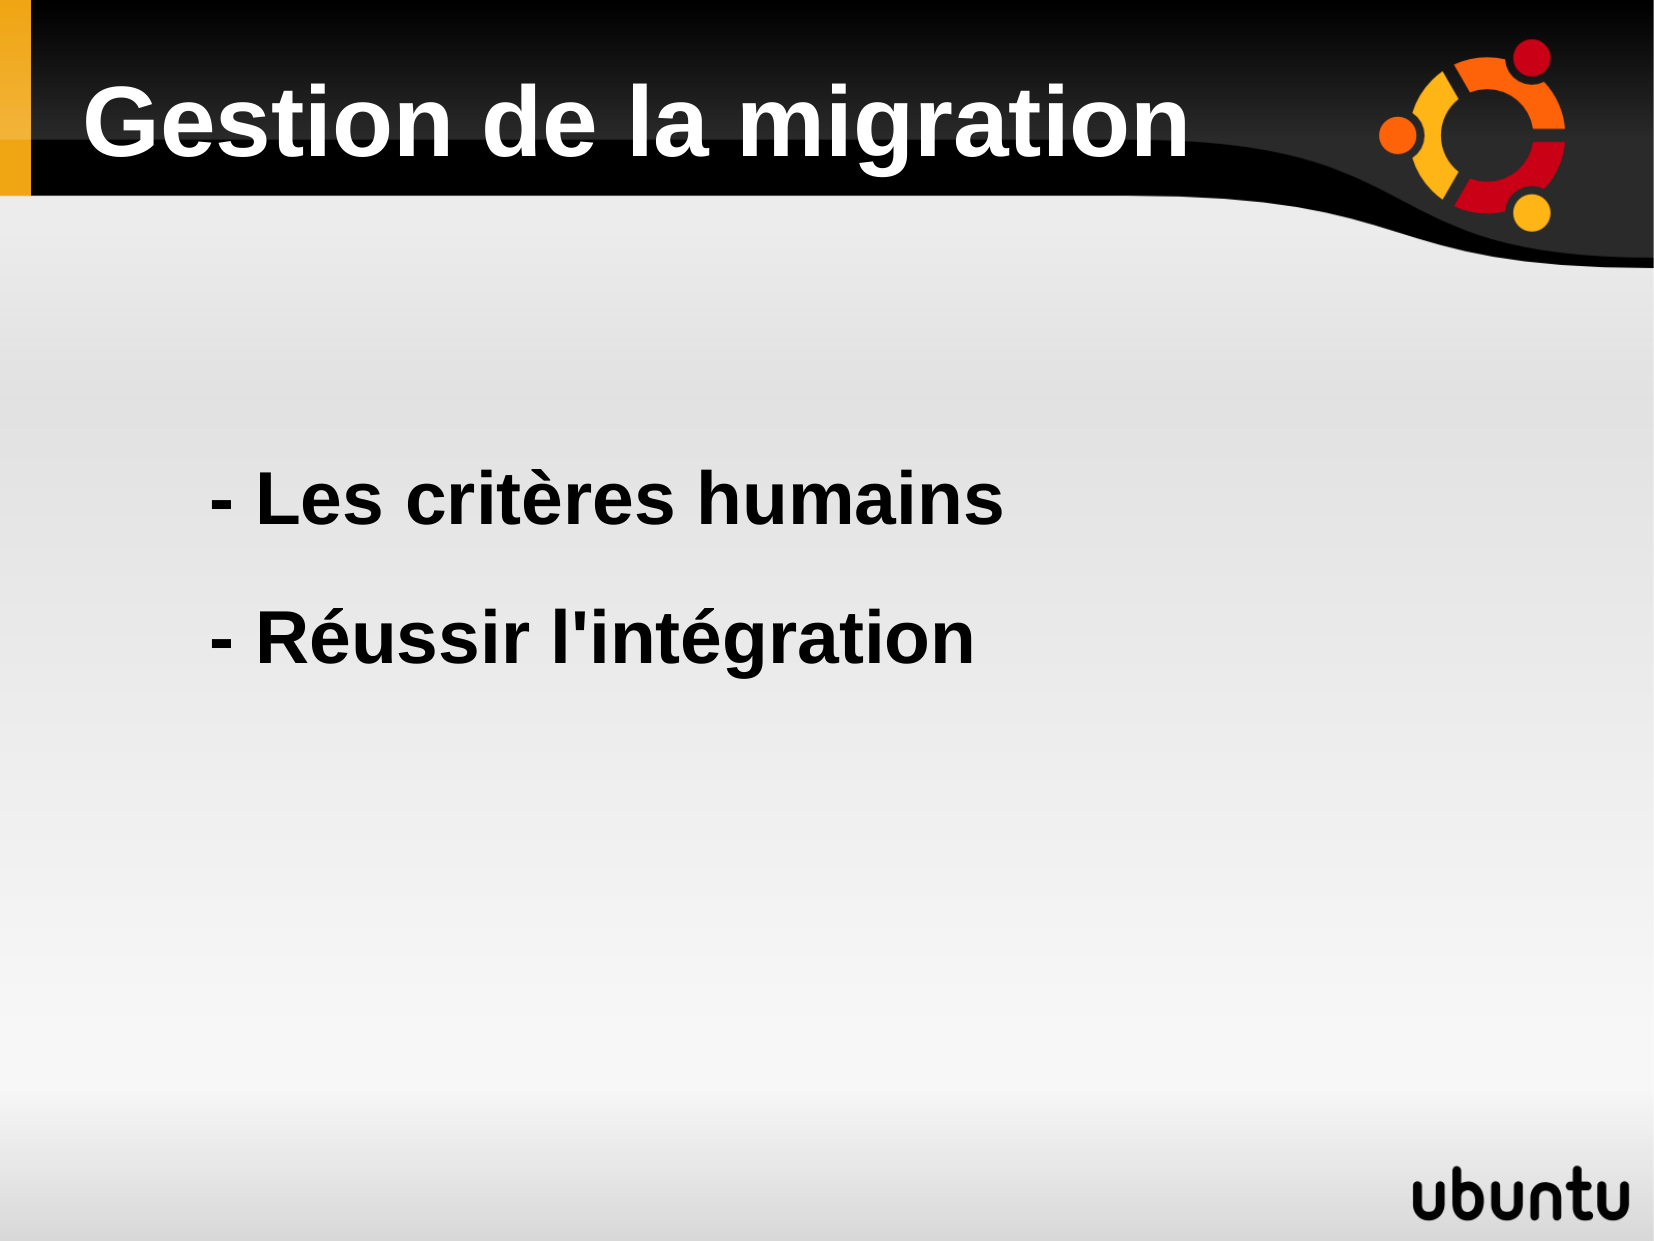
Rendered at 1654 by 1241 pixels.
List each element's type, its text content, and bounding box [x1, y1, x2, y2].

picture [0, 0, 1654, 1241]
text_box - Les critères humains - Réussir l'intégration [194, 448, 1241, 720]
title Gestion de la migration [82, 43, 1329, 201]
